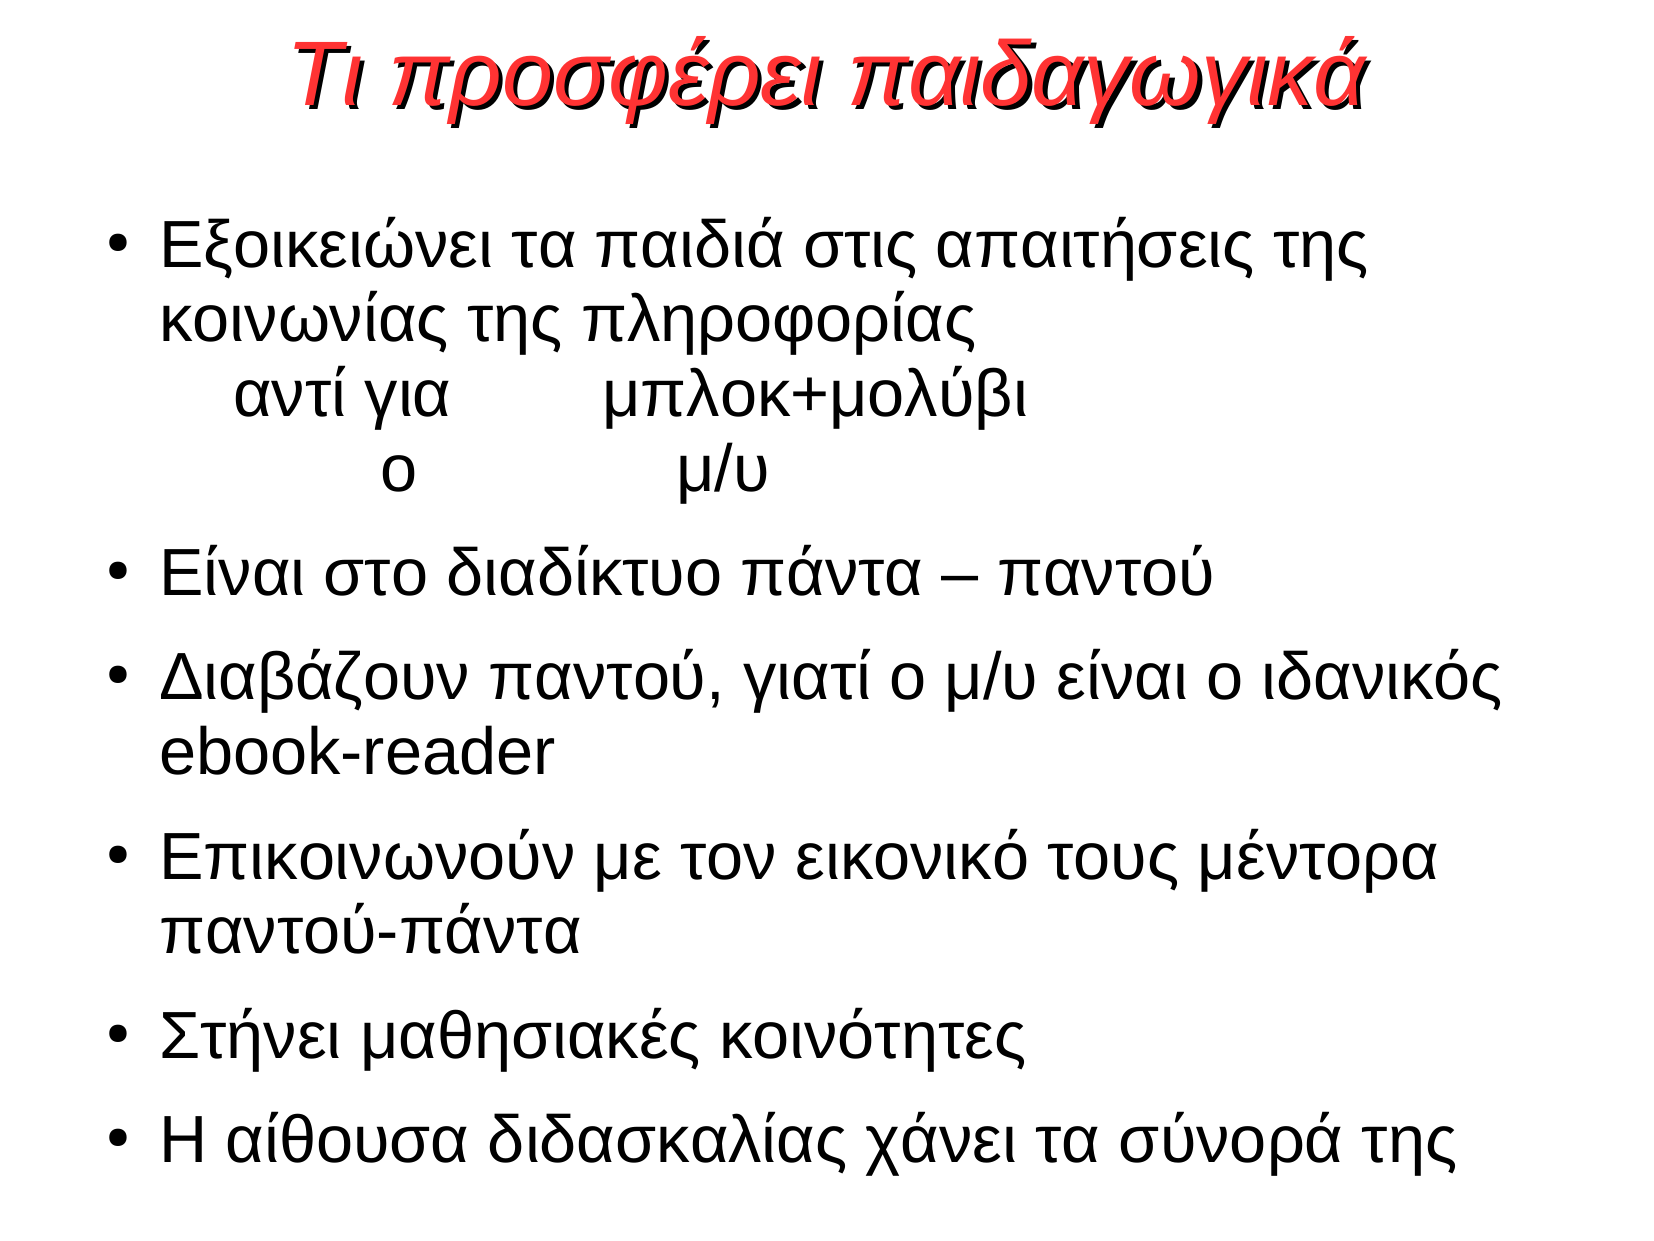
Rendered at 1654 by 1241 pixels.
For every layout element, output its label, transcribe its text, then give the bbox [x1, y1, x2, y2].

list Εξοικειώνει τα παιδιά στις απαιτήσεις της κοινωνίας της πληροφορίας αντί για μπλοκ+μολύβι ο μ/υ Είναι στο διαδίκτυο πάντα – παντού Διαβάζουν παντού, γιατί ο μ/υ είναι ο ιδανικός ebook-reader Επικοινωνούν με τον εικονικό τους μέντορα παντού-πάντα Στήνει μαθησιακές κοινότητες Η αίθουσα διδασκαλίας χάνει τα σύνορά της [88, 206, 1577, 1177]
title Τι προσφέρει παιδαγωγικά [82, 0, 1571, 148]
